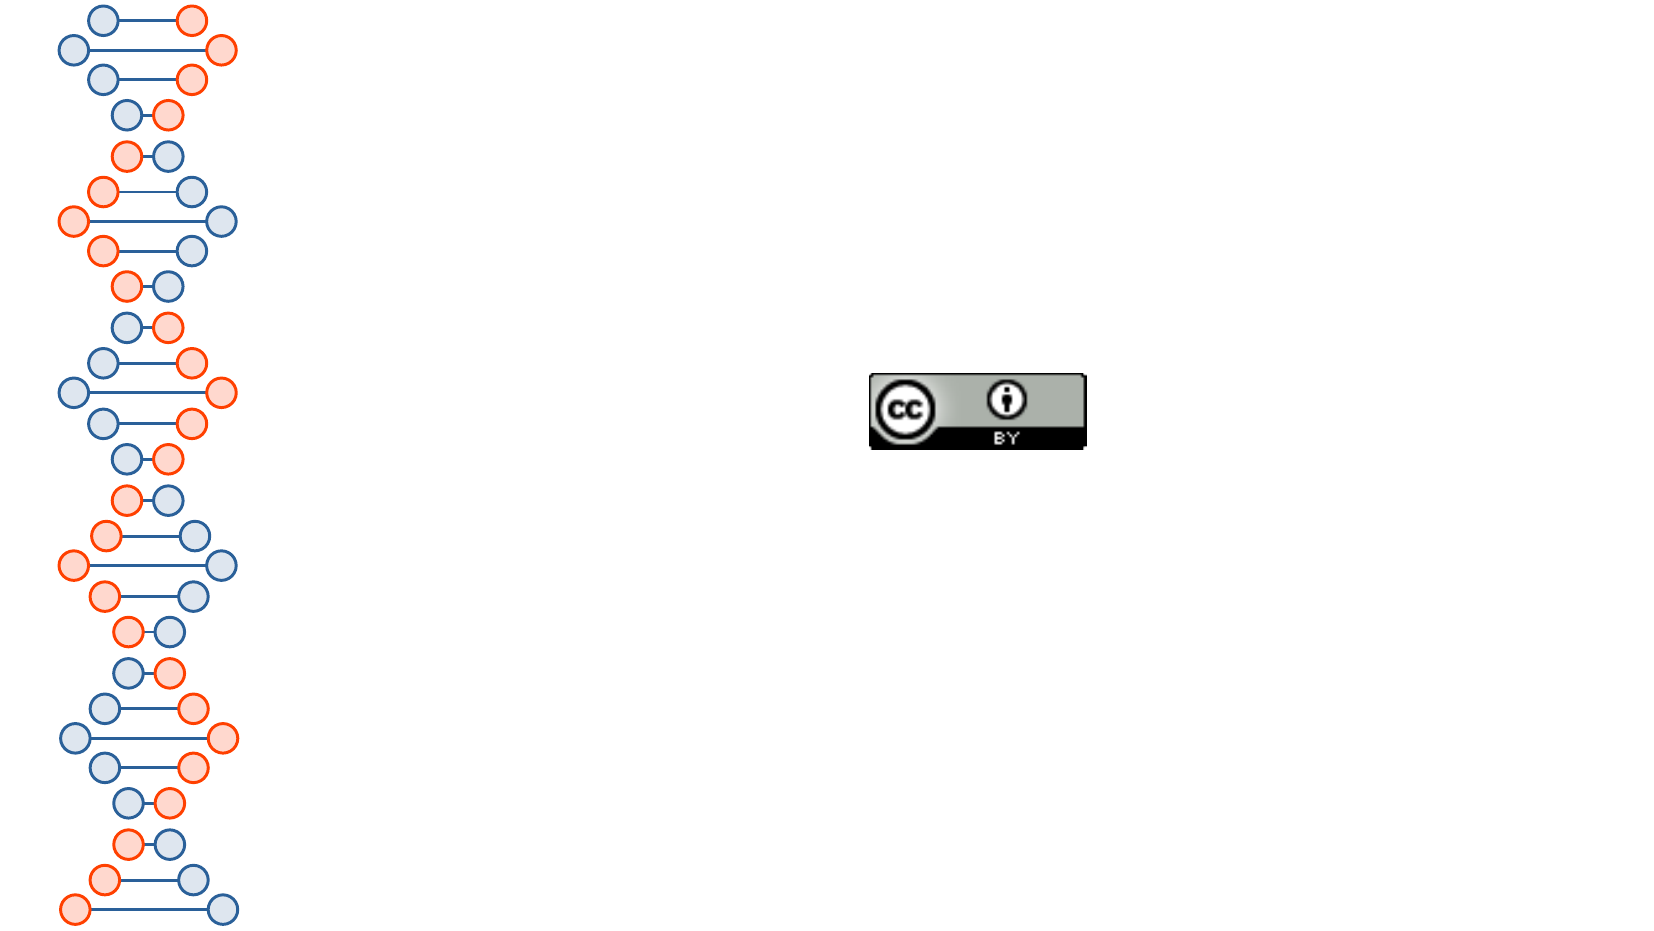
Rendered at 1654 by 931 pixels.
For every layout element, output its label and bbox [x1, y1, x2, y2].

picture [869, 373, 1087, 451]
